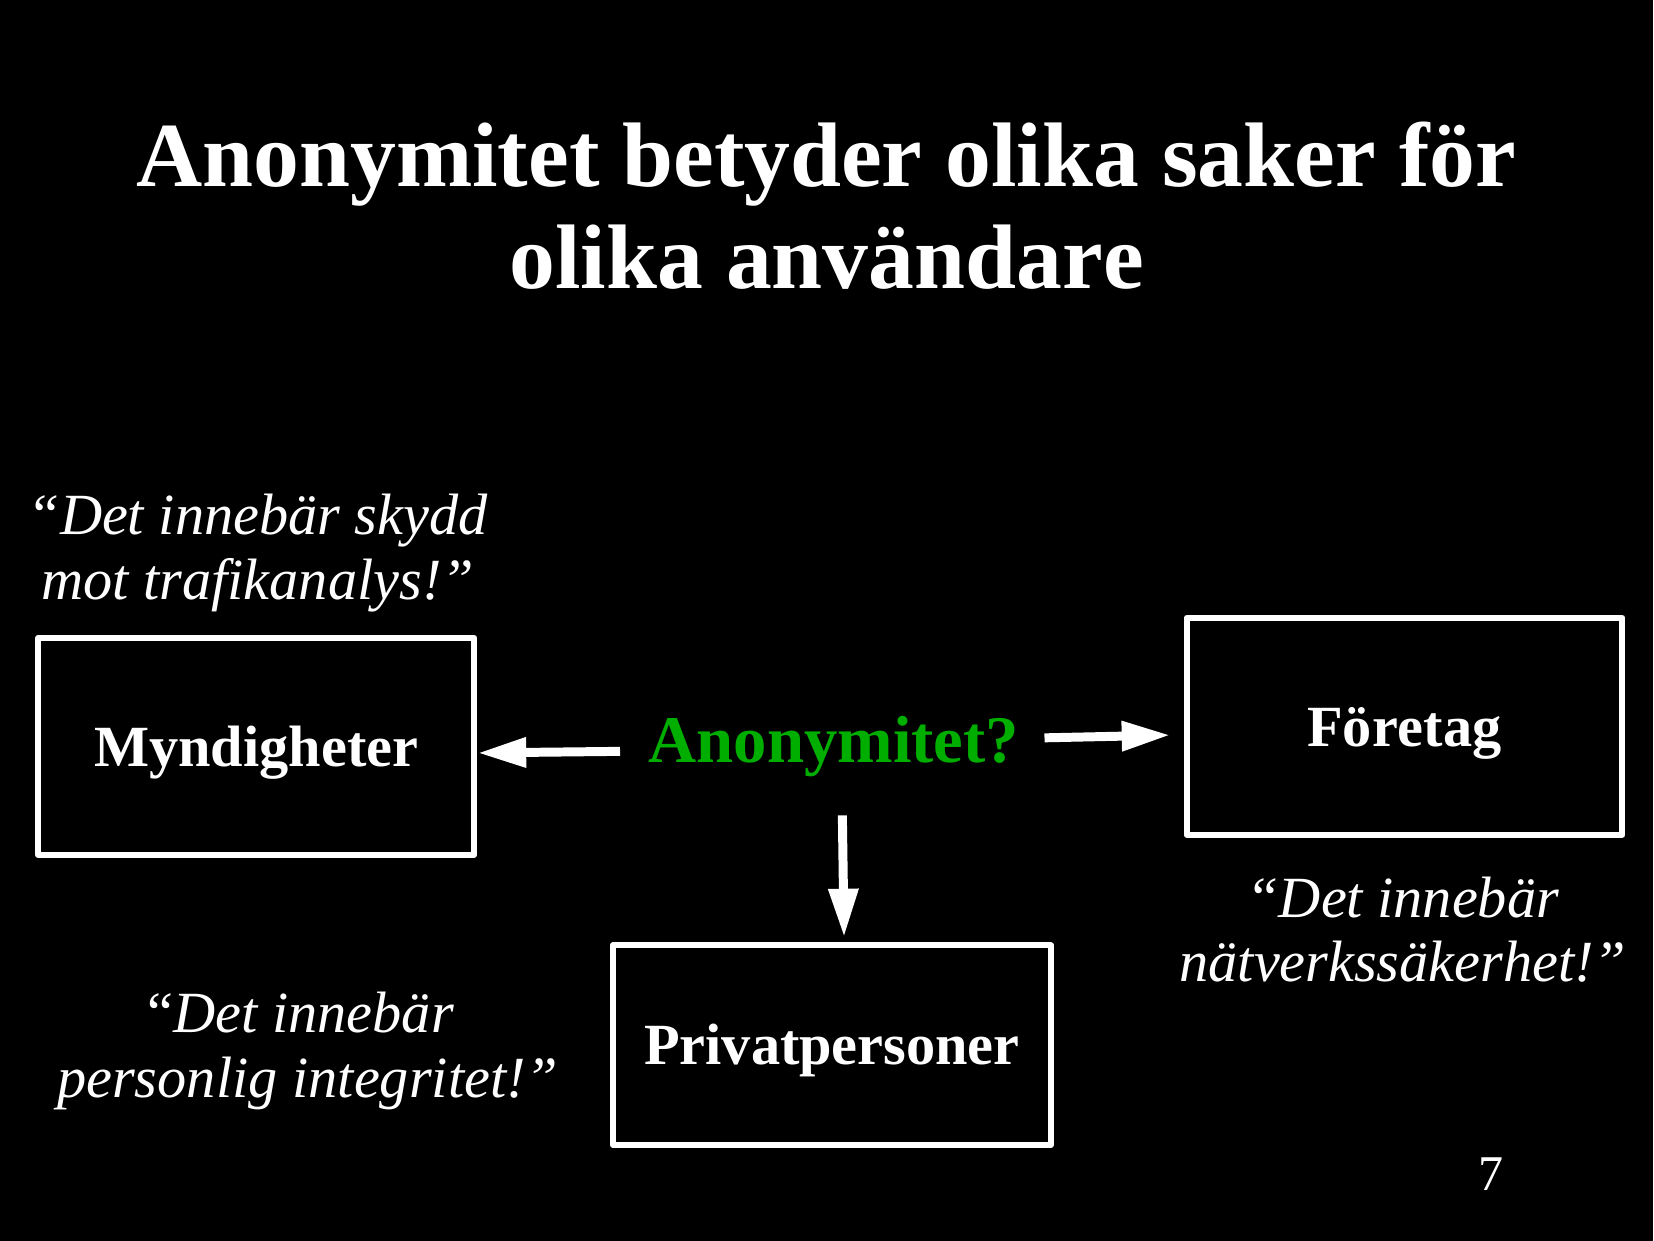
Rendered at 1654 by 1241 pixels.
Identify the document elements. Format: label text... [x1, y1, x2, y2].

text_box Privatpersoner [612, 945, 1051, 1145]
text_box “Det innebär personlig integritet!” [57, 980, 586, 1110]
text_box “Det innebär nätverkssäkerhet!” [1179, 865, 1627, 995]
text_box Företag [1186, 617, 1623, 835]
text_box “Det innebär skydd mot trafikanalys!” [27, 482, 488, 625]
text_box Myndigheter [38, 637, 475, 855]
text_box Anonymitet? [632, 668, 1036, 813]
title Anonymitet betyder olika saker för olika användare [121, 86, 1534, 327]
